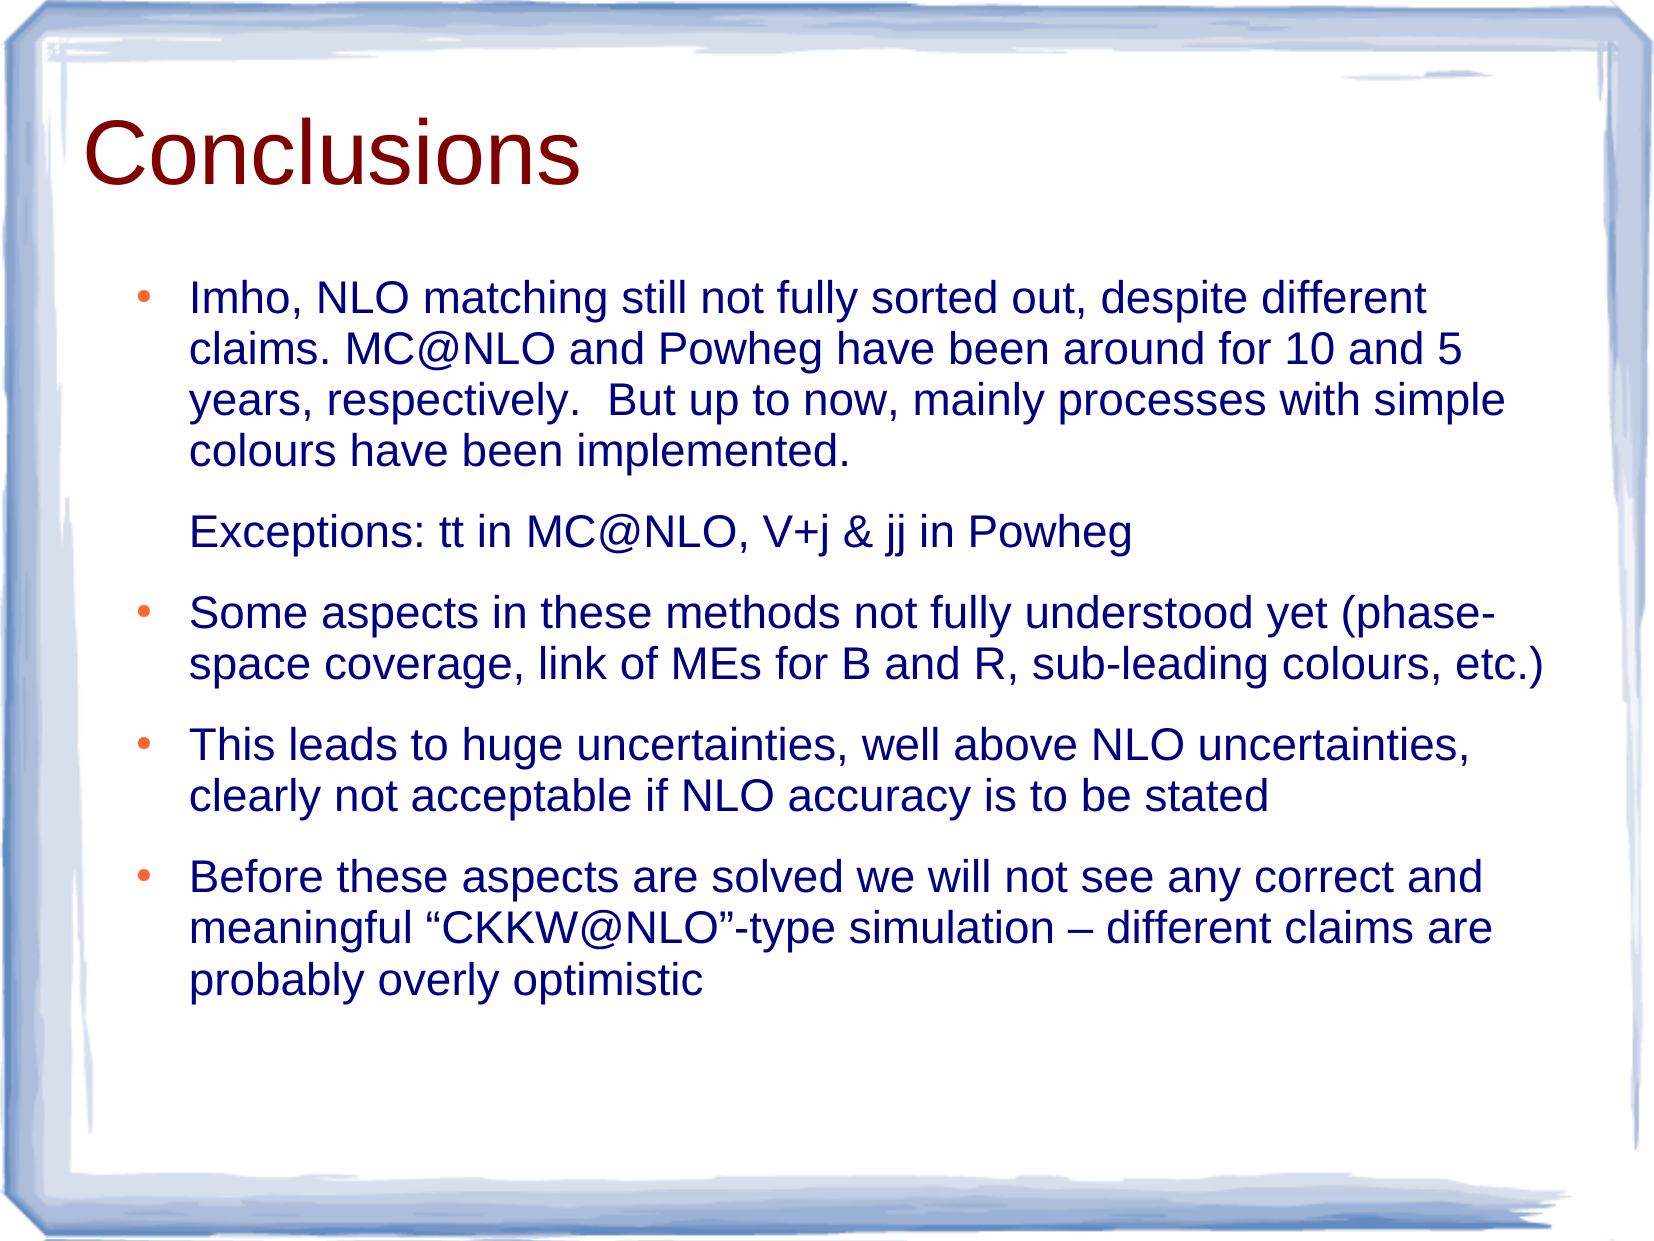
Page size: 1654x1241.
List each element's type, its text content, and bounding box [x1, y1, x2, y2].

title Conclusions [82, 49, 1571, 257]
list Imho, NLO matching still not fully sorted out, despite different claims. MC@NLO and Powheg have been around for 10 and 5 years, respectively. But up to now, mainly processes with simple colours have been implemented. Exceptions: tt in MC@NLO, V+j & jj in Powheg Some aspects in these methods not fully understood yet (phase-space coverage, link of MEs for B and R, sub-leading colours, etc.) This leads to huge uncertainties, well above NLO uncertainties, clearly not acceptable if NLO accuracy is to be stated Before these aspects are solved we will not see any correct and meaningful “CKKW@NLO”-type simulation – different claims are probably overly optimistic [118, 271, 1571, 1091]
picture [0, 0, 1654, 1241]
